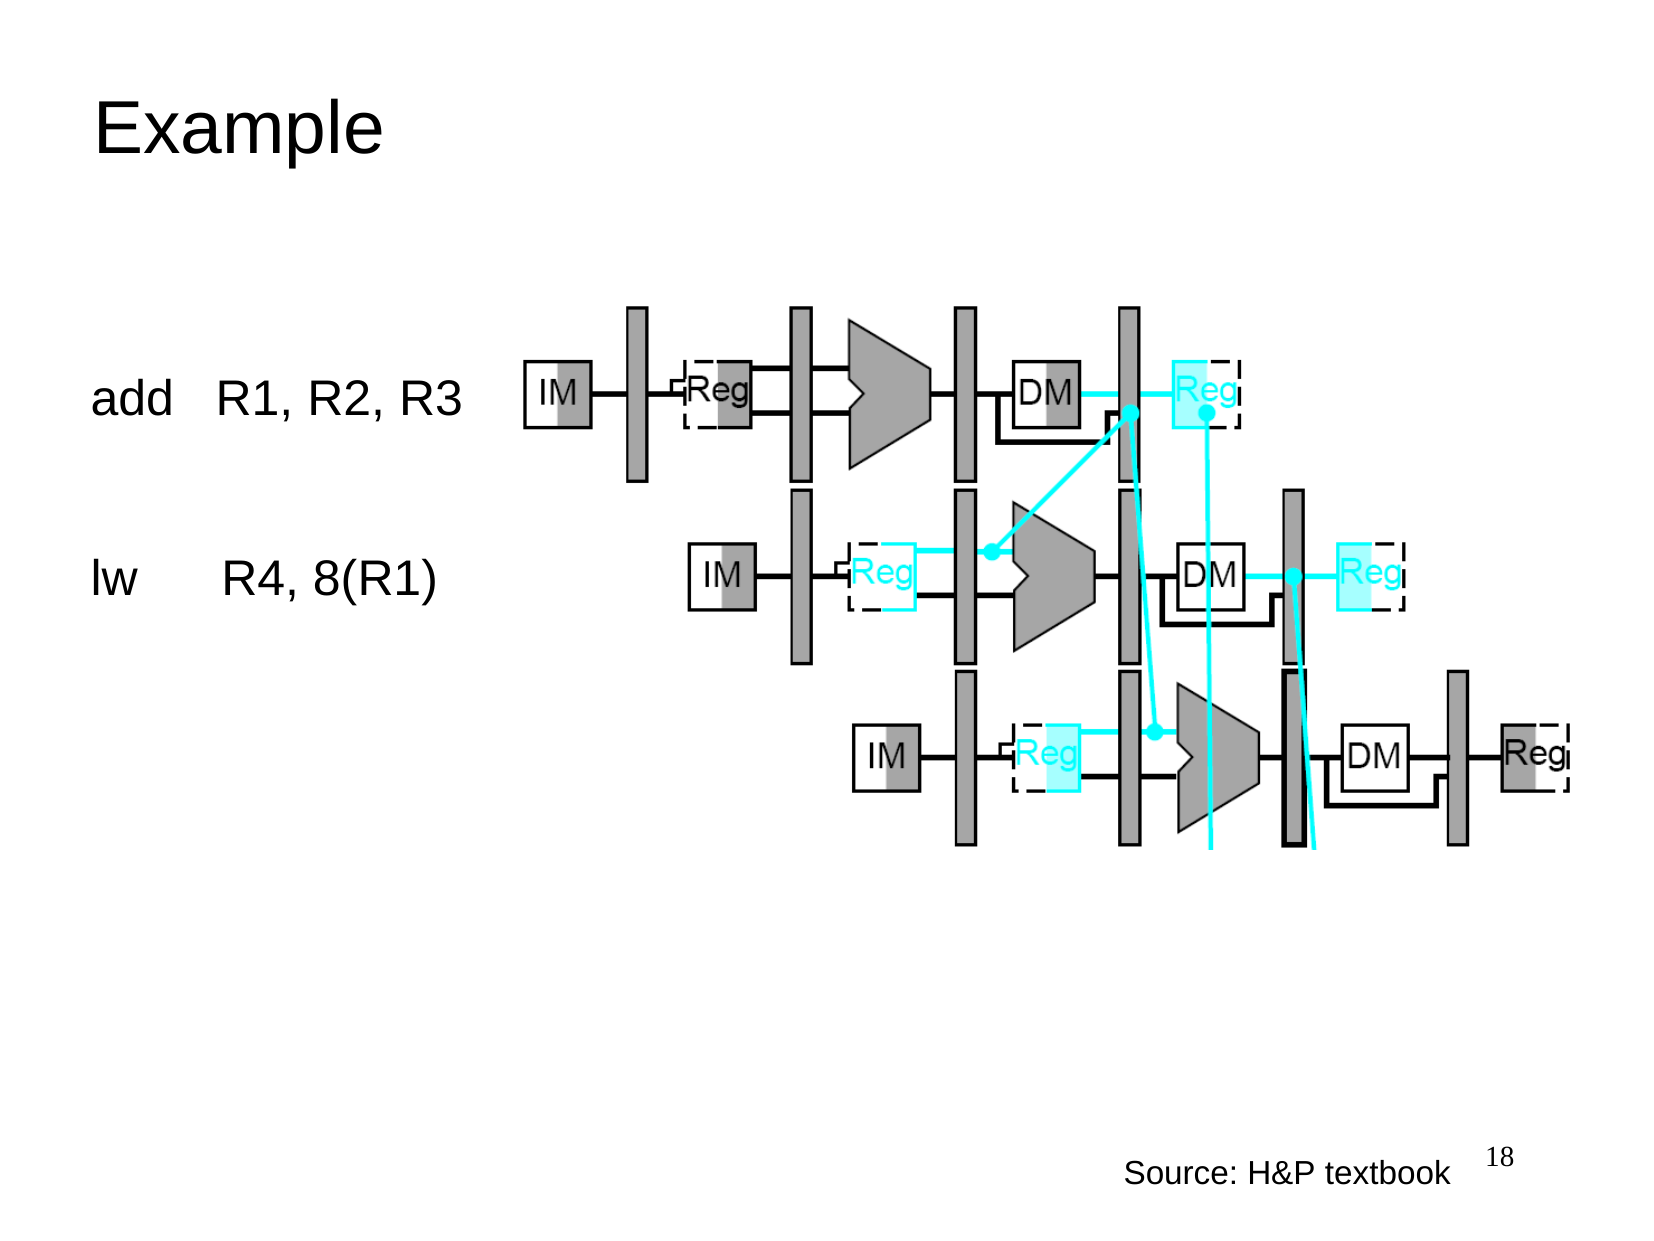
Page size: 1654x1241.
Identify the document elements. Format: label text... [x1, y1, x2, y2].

picture [482, 275, 1589, 850]
text_box <number> [1184, 1129, 1530, 1213]
text_box Example [78, 71, 401, 177]
text_box Source: H&P textbook [1108, 1143, 1467, 1199]
text_box add R1, R2, R3 lw R4, 8(R1) [75, 358, 479, 614]
